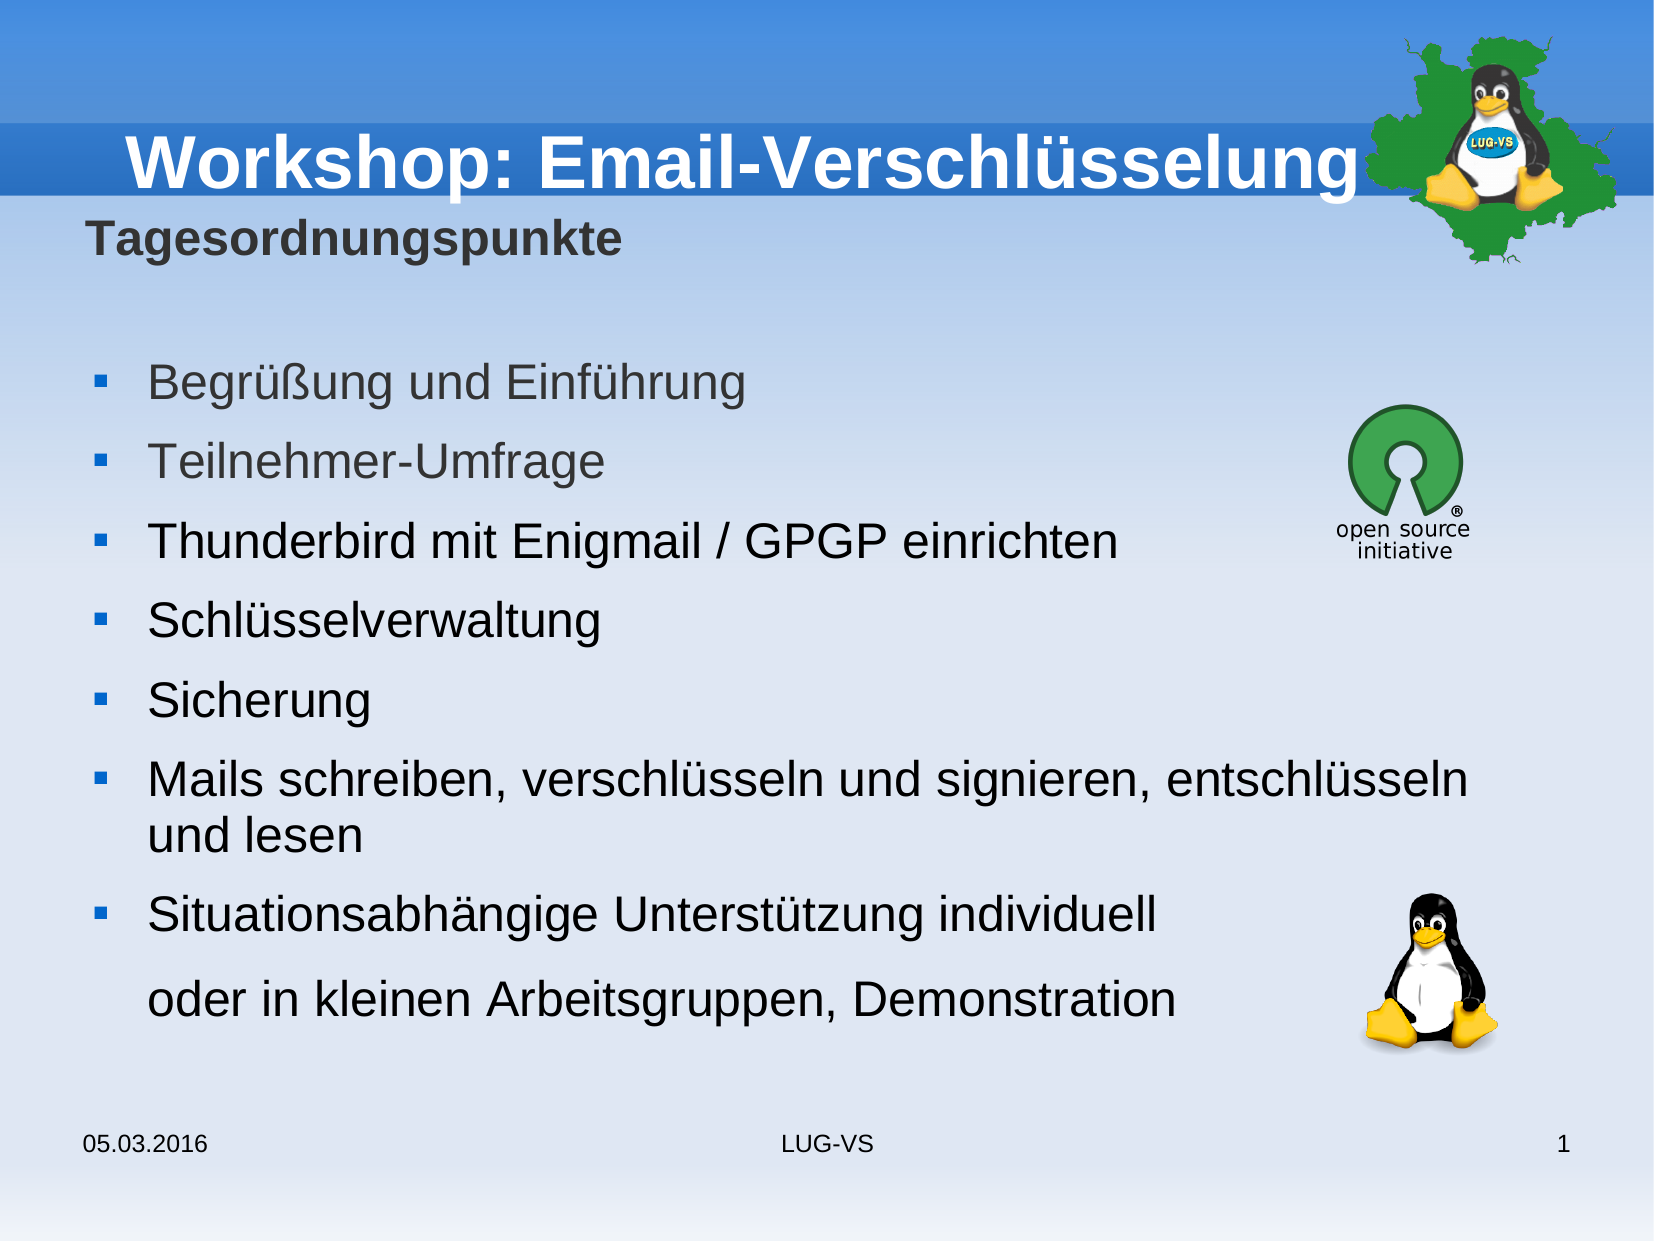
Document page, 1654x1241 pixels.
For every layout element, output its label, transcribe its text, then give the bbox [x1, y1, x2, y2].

text_box Tagesordnungspunkte [14, 209, 981, 267]
list Begrüßung und Einführung Teilnehmer-Umfrage Thunderbird mit Enigmail / GPGP einrichten Schlüsselverwaltung Sicherung Mails schreiben, verschlüsseln und signieren, entschlüsseln und lesen Situationsabhängige Unterstützung individuell oder in kleinen Arbeitsgruppen, Demonstration [76, 354, 1565, 1126]
title Workshop: Email-Verschlüsselung [0, 59, 1489, 267]
picture [0, 0, 1654, 1241]
